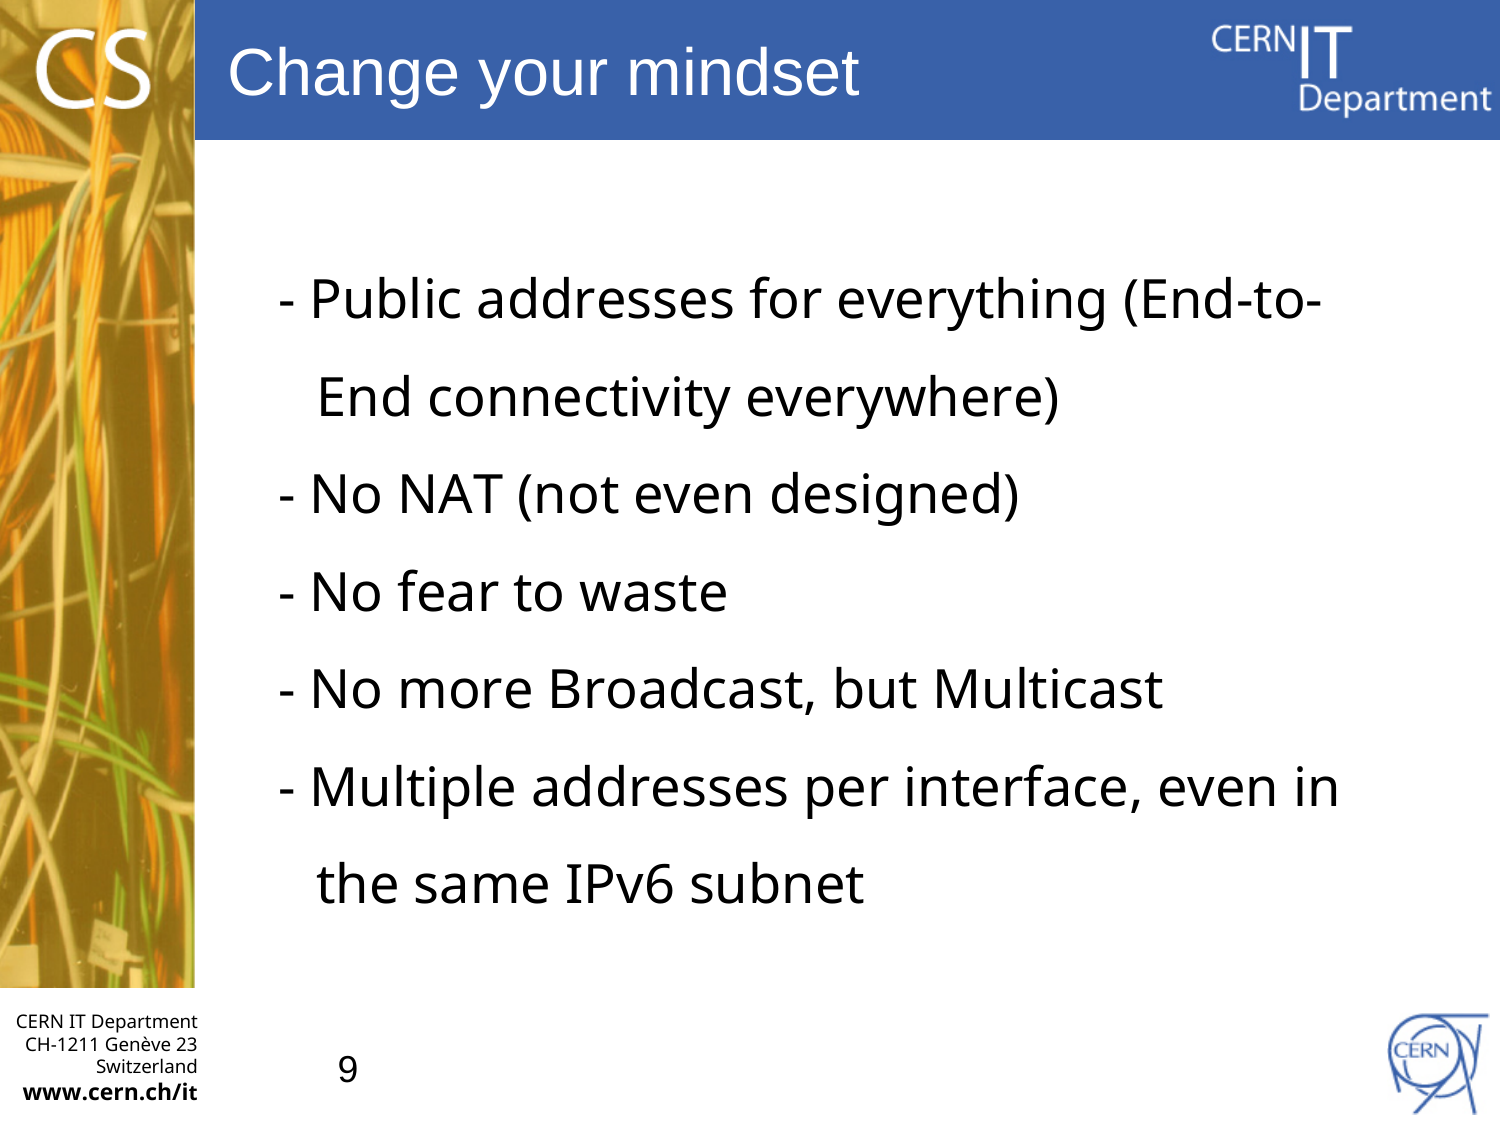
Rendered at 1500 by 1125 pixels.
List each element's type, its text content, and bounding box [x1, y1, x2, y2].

picture [1222, 0, 1500, 140]
text_box - Public addresses for everything (End-to-End connectivity everywhere) - No NAT (not even designed) - No fear to waste - No more Broadcast, but Multicast - Multiple addresses per interface, even in the same IPv6 subnet [262, 224, 1426, 1088]
title Change your mindset [212, 0, 1222, 157]
picture [1387, 1012, 1490, 1115]
picture [0, 0, 212, 988]
